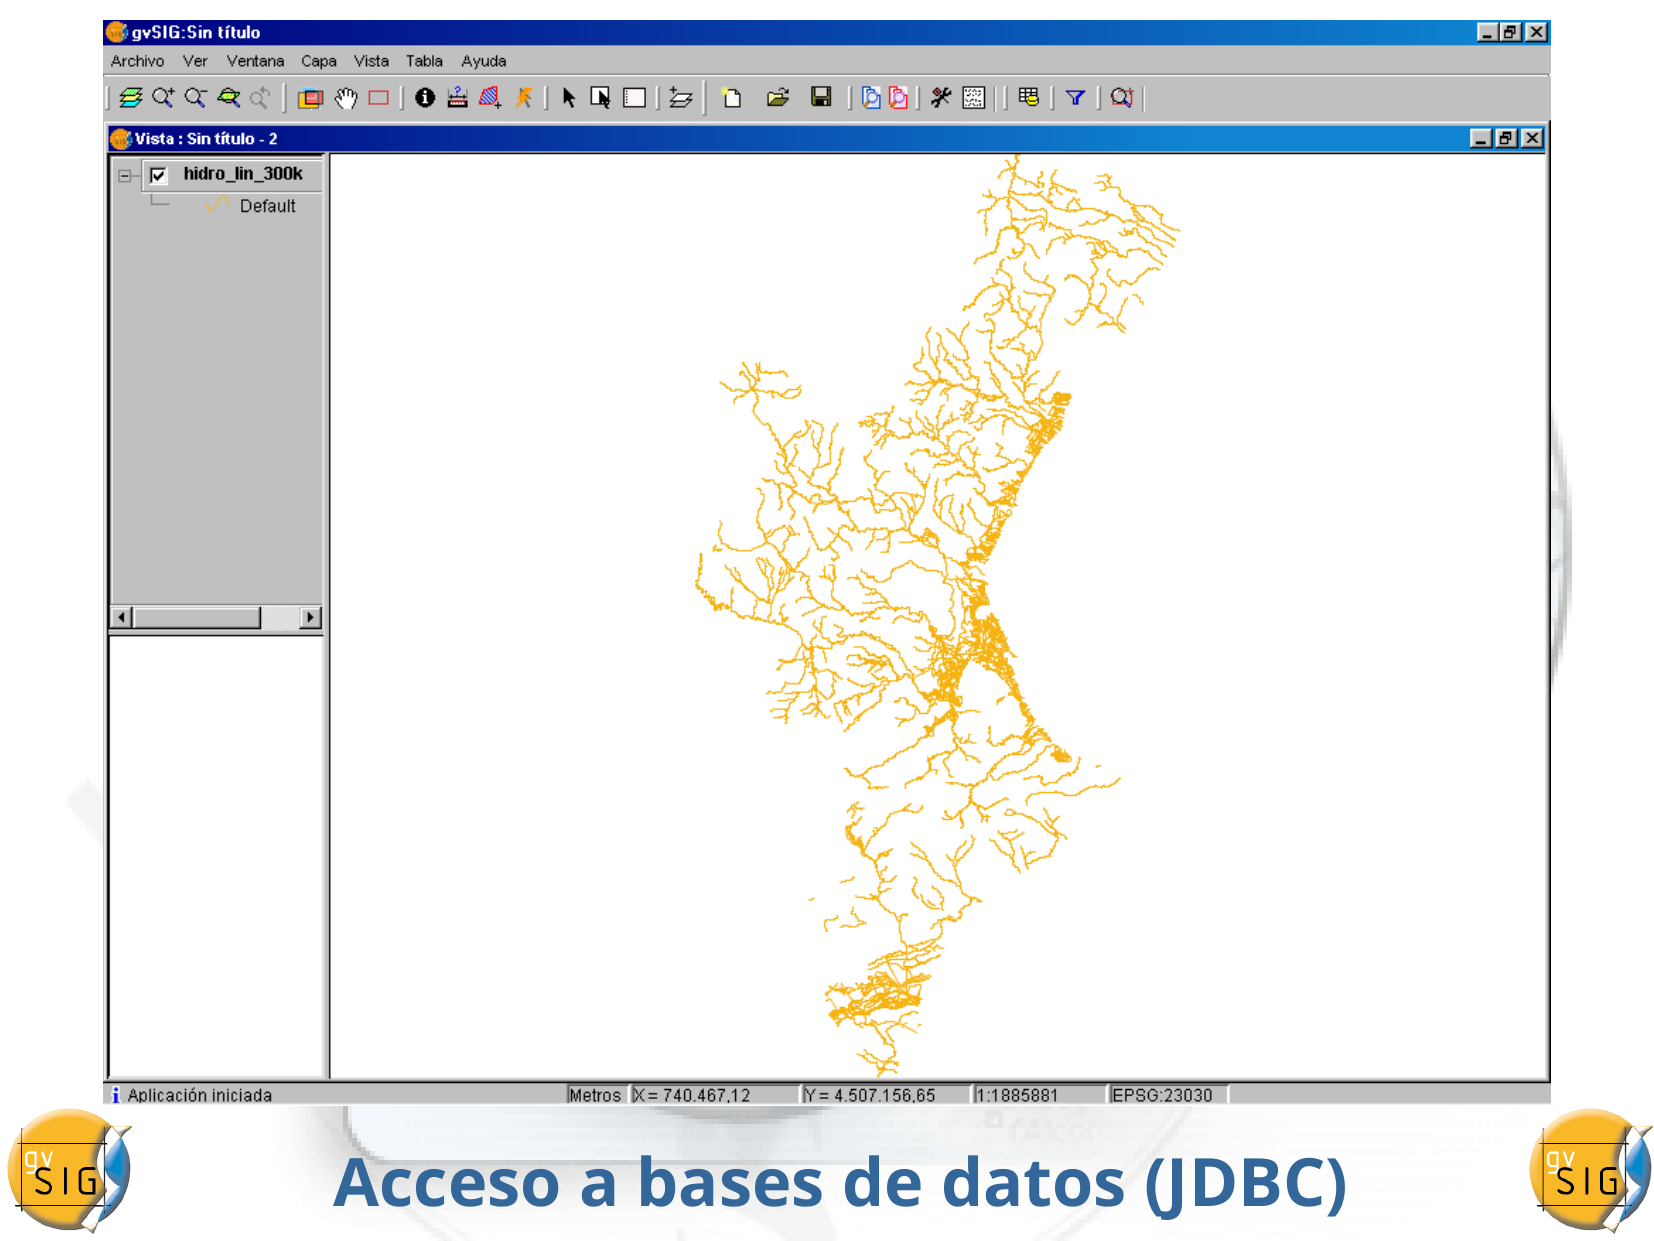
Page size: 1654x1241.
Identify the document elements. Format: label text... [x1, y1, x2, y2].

picture [5, 1107, 133, 1235]
picture [1527, 1107, 1654, 1235]
picture [103, 20, 1551, 1106]
list Acceso a bases de datos (JDBC) [206, 1134, 1477, 1229]
